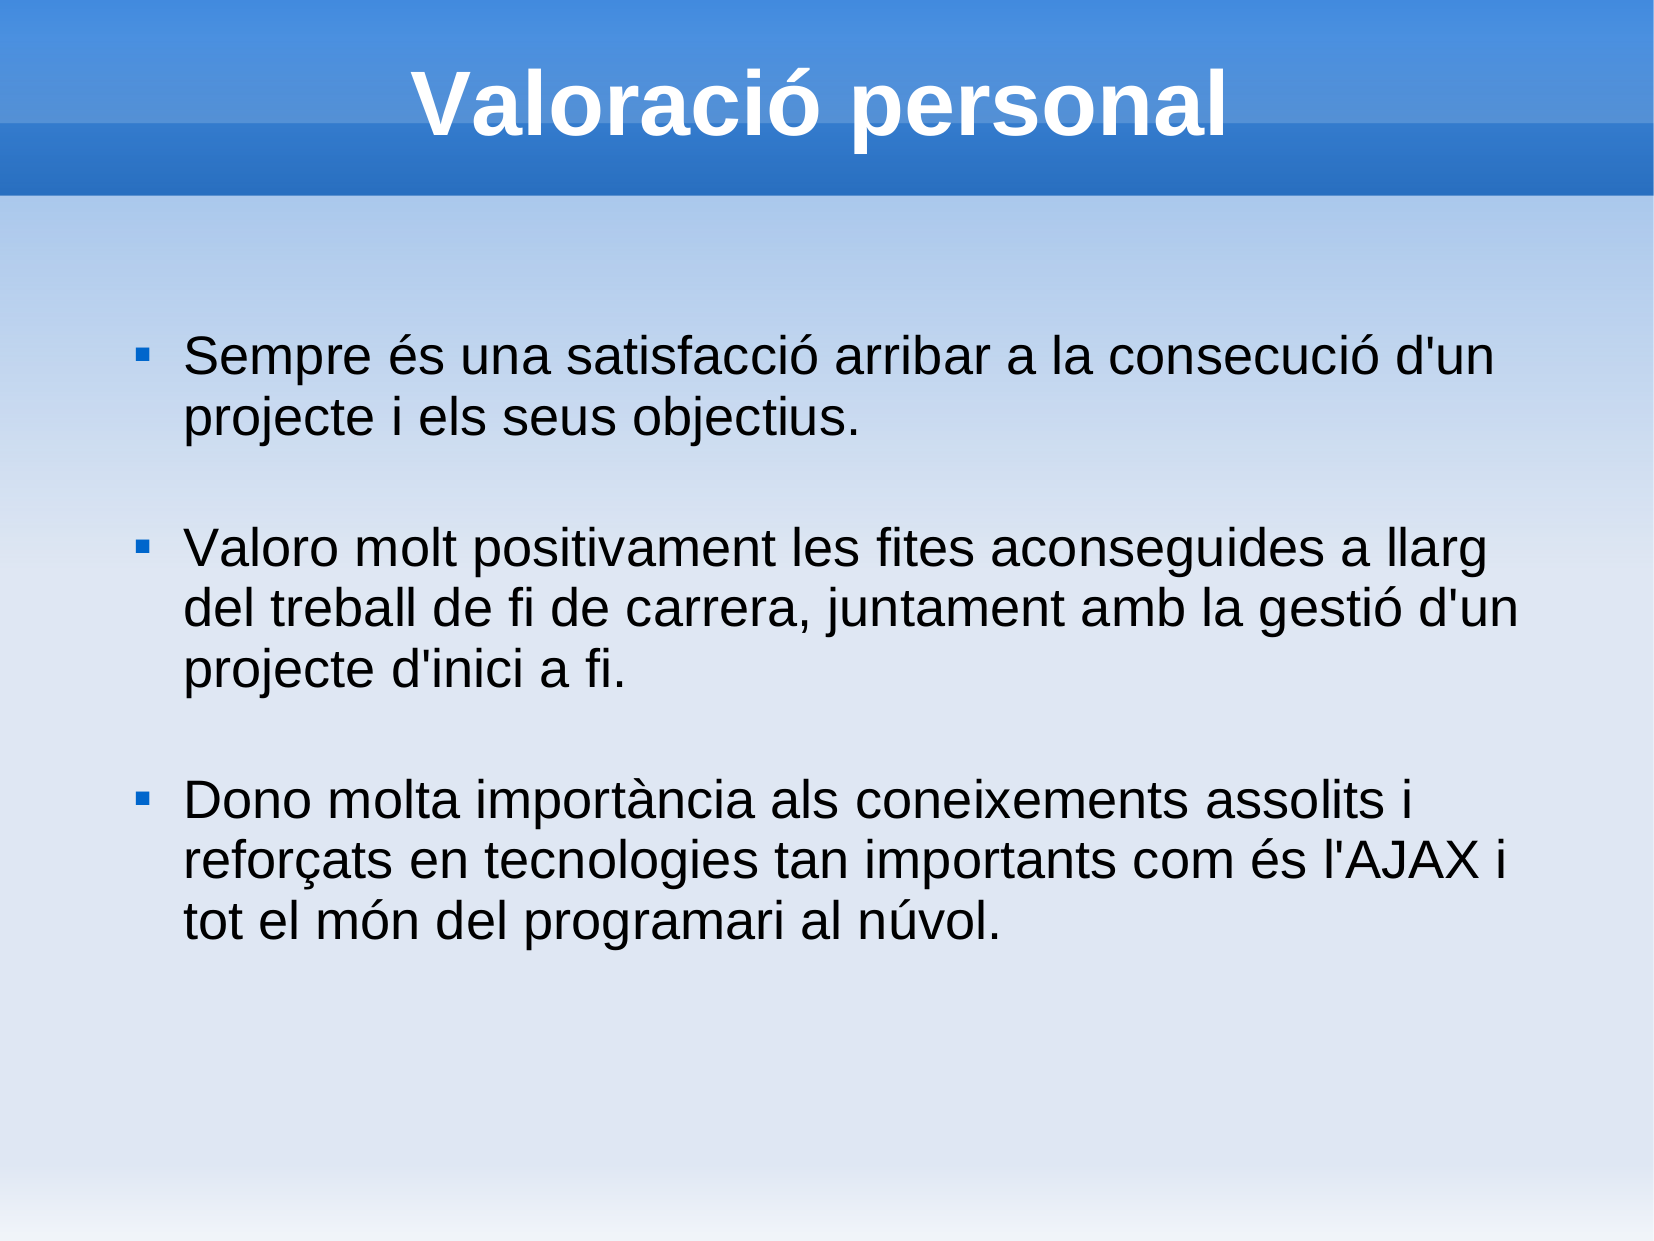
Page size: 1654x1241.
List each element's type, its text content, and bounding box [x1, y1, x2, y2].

picture [0, 0, 1654, 1241]
title Valoració personal [76, 0, 1565, 208]
list Sempre és una satisfacció arribar a la consecució d'un projecte i els seus objectius. Valoro molt positivament les fites aconseguides a llarg del treball de fi de carrera, juntament amb la gestió d'un projecte d'inici a fi. Dono molta importància als coneixements assolits i reforçats en tecnologies tan importants com és l'AJAX i tot el món del programari al núvol. [41, 325, 1536, 1145]
